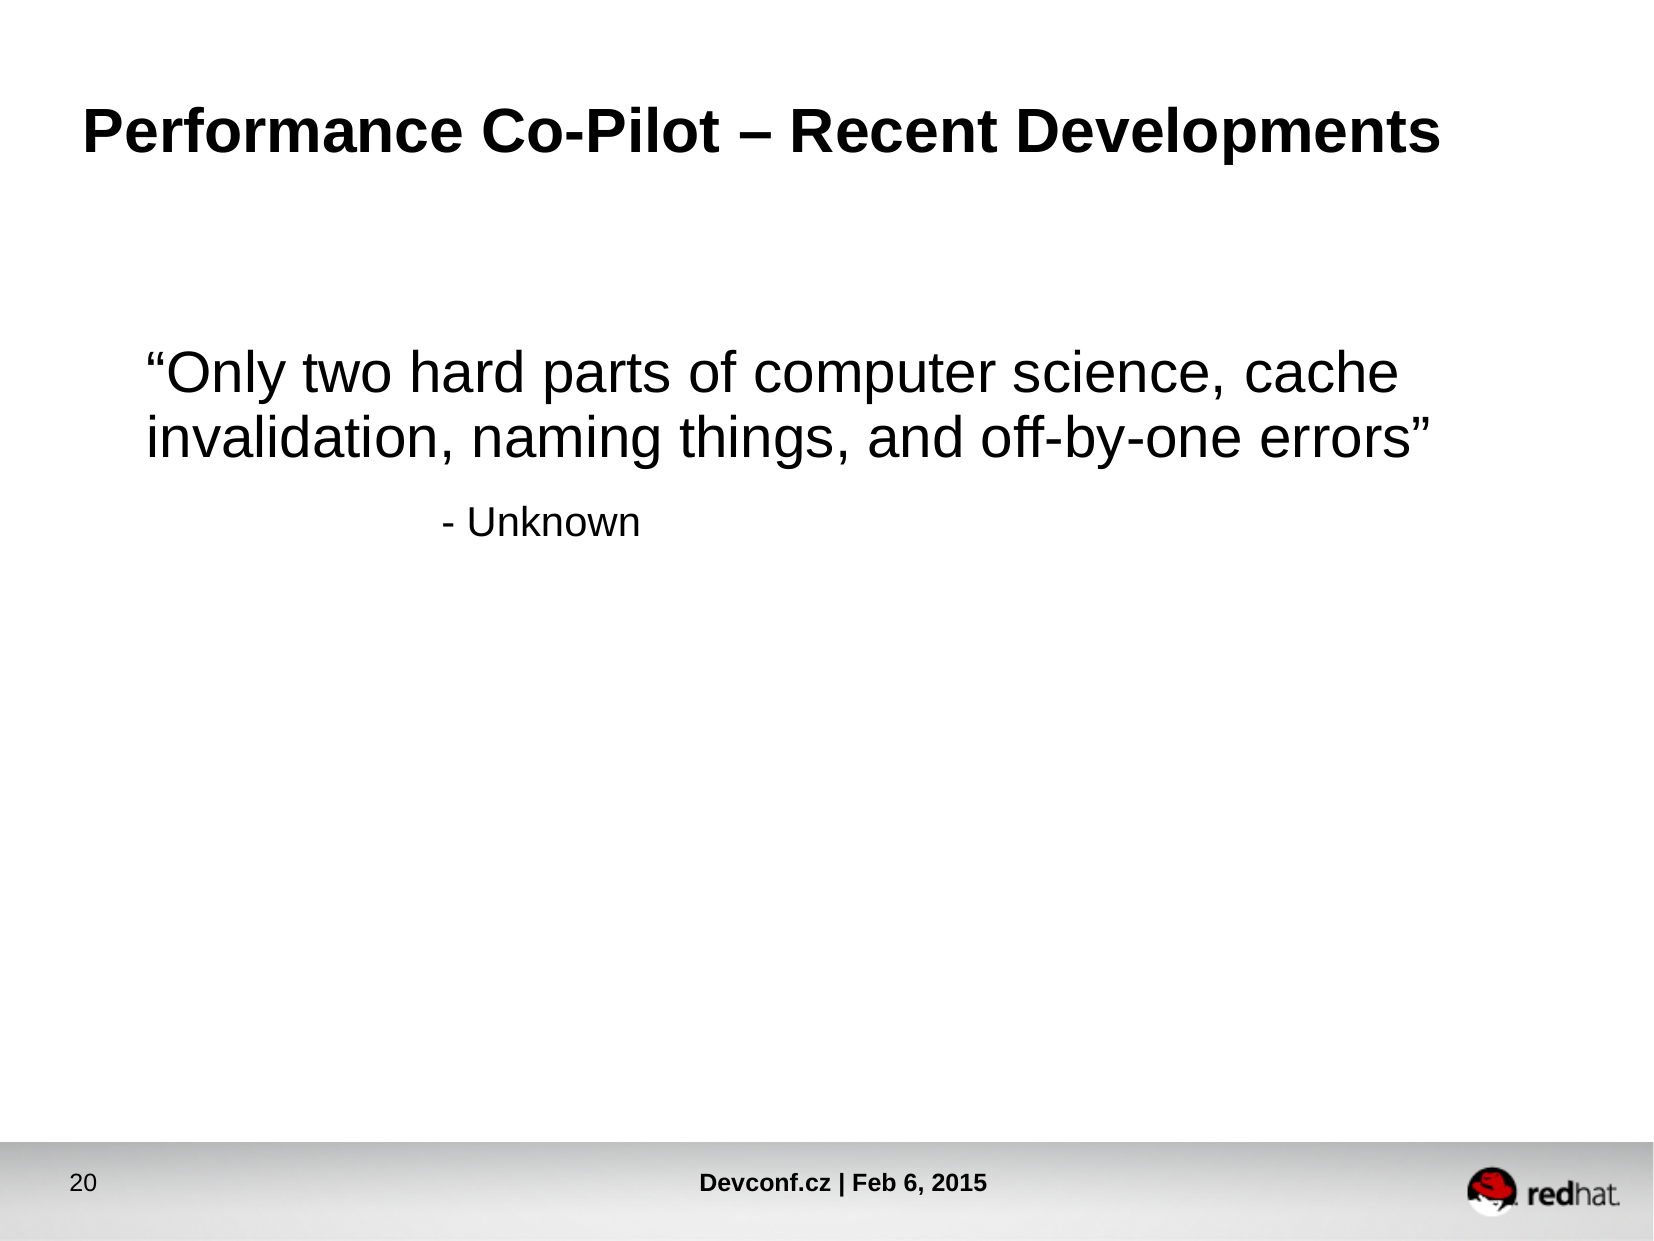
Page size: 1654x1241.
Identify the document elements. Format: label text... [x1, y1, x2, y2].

picture [0, 1142, 1654, 1241]
list “Only two hard parts of computer science, cache invalidation, naming things, and off-by-one errors” - Unknown [86, 244, 1576, 1039]
title Performance Co-Pilot – Recent Developments [82, 37, 1571, 226]
